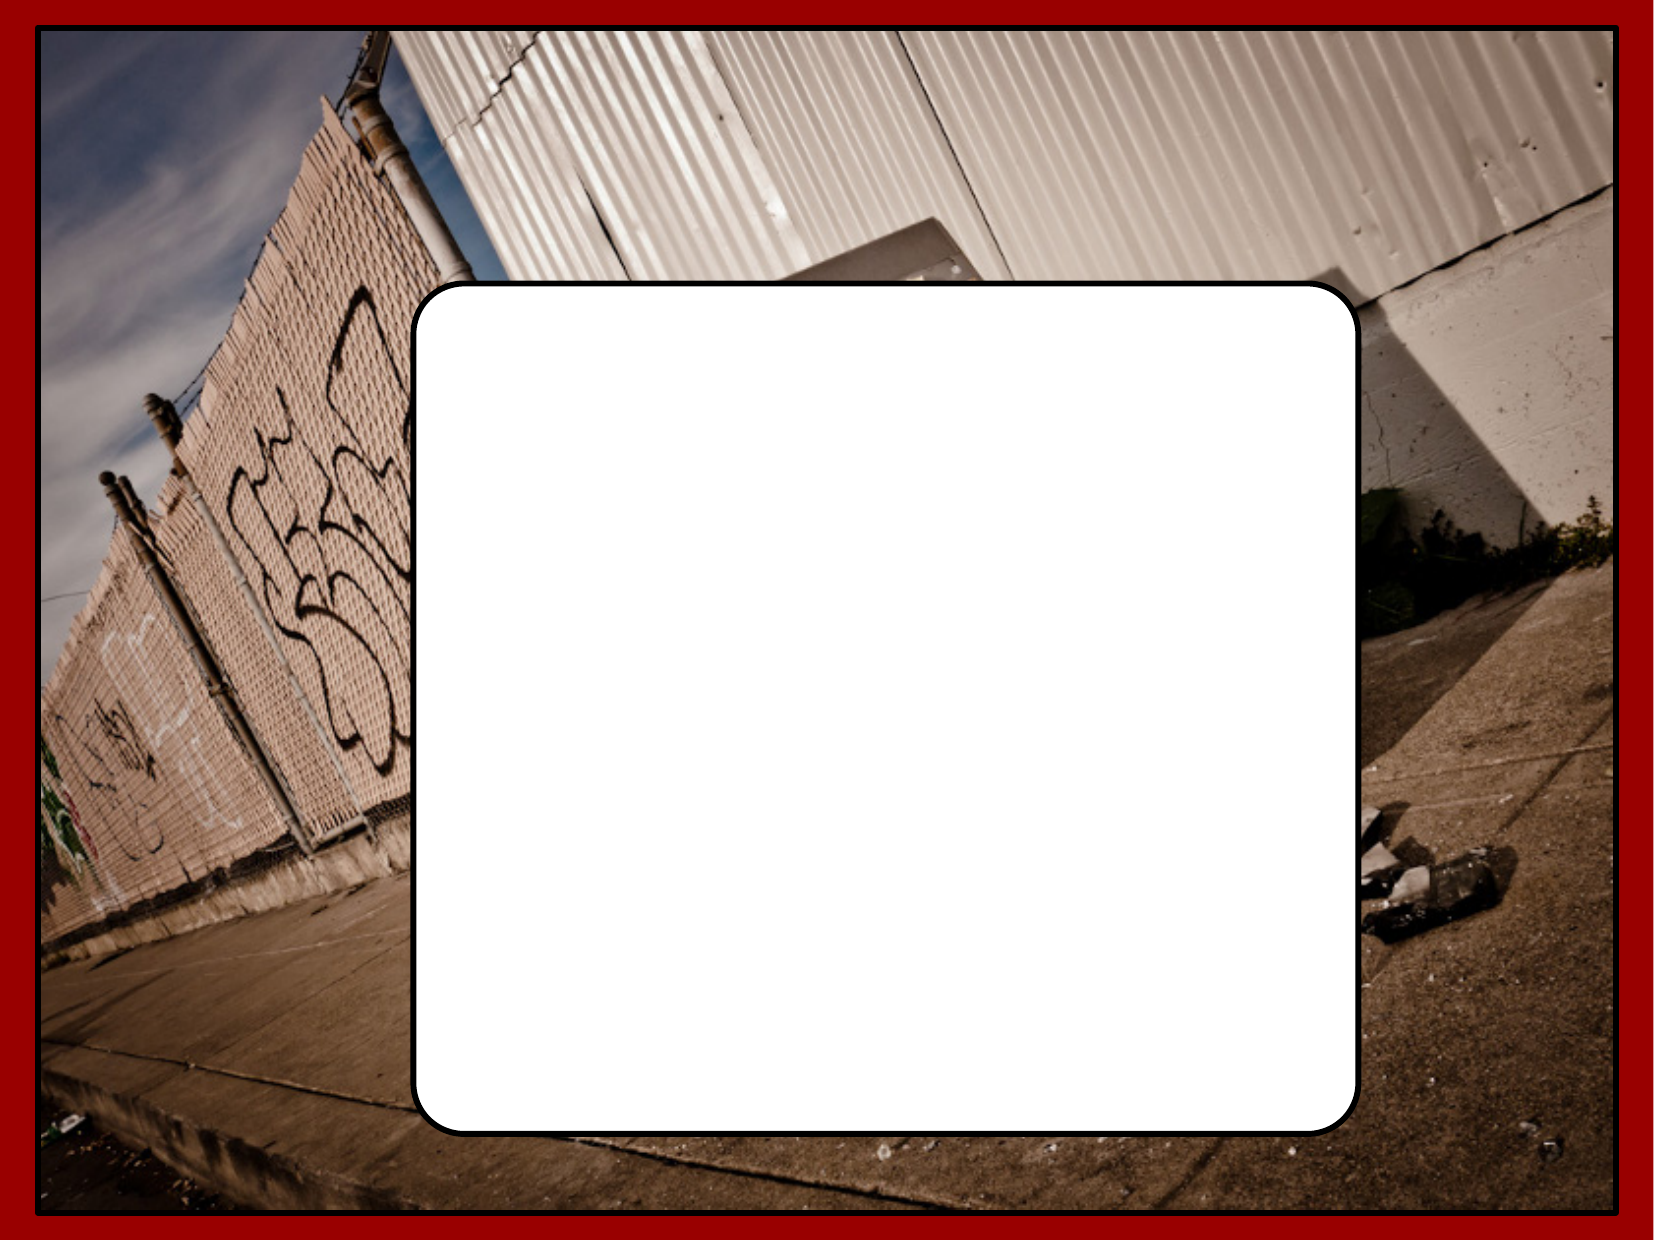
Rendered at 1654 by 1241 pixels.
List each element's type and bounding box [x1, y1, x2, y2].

picture [40, 30, 1613, 1210]
text_box [413, 283, 1359, 1134]
